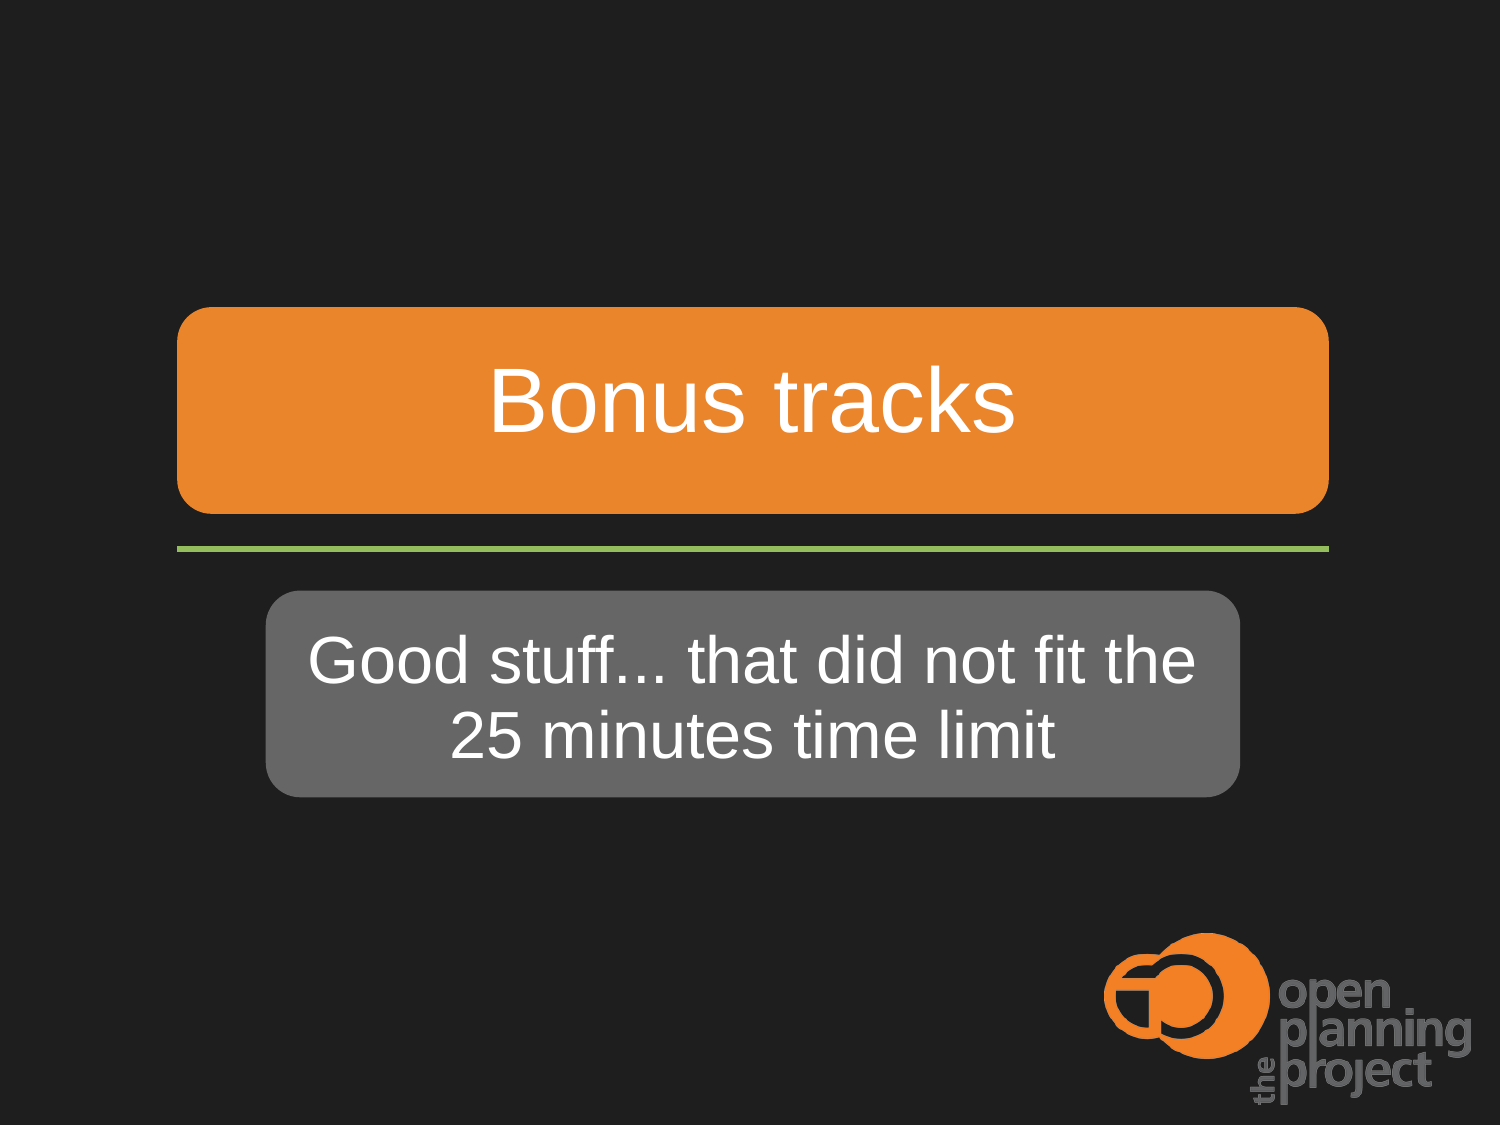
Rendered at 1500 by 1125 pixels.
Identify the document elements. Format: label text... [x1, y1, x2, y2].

subtitle Good stuff... that did not fit the 25 minutes time limit [295, 615, 1211, 780]
title Bonus tracks [177, 307, 1329, 495]
picture [1104, 933, 1471, 1105]
